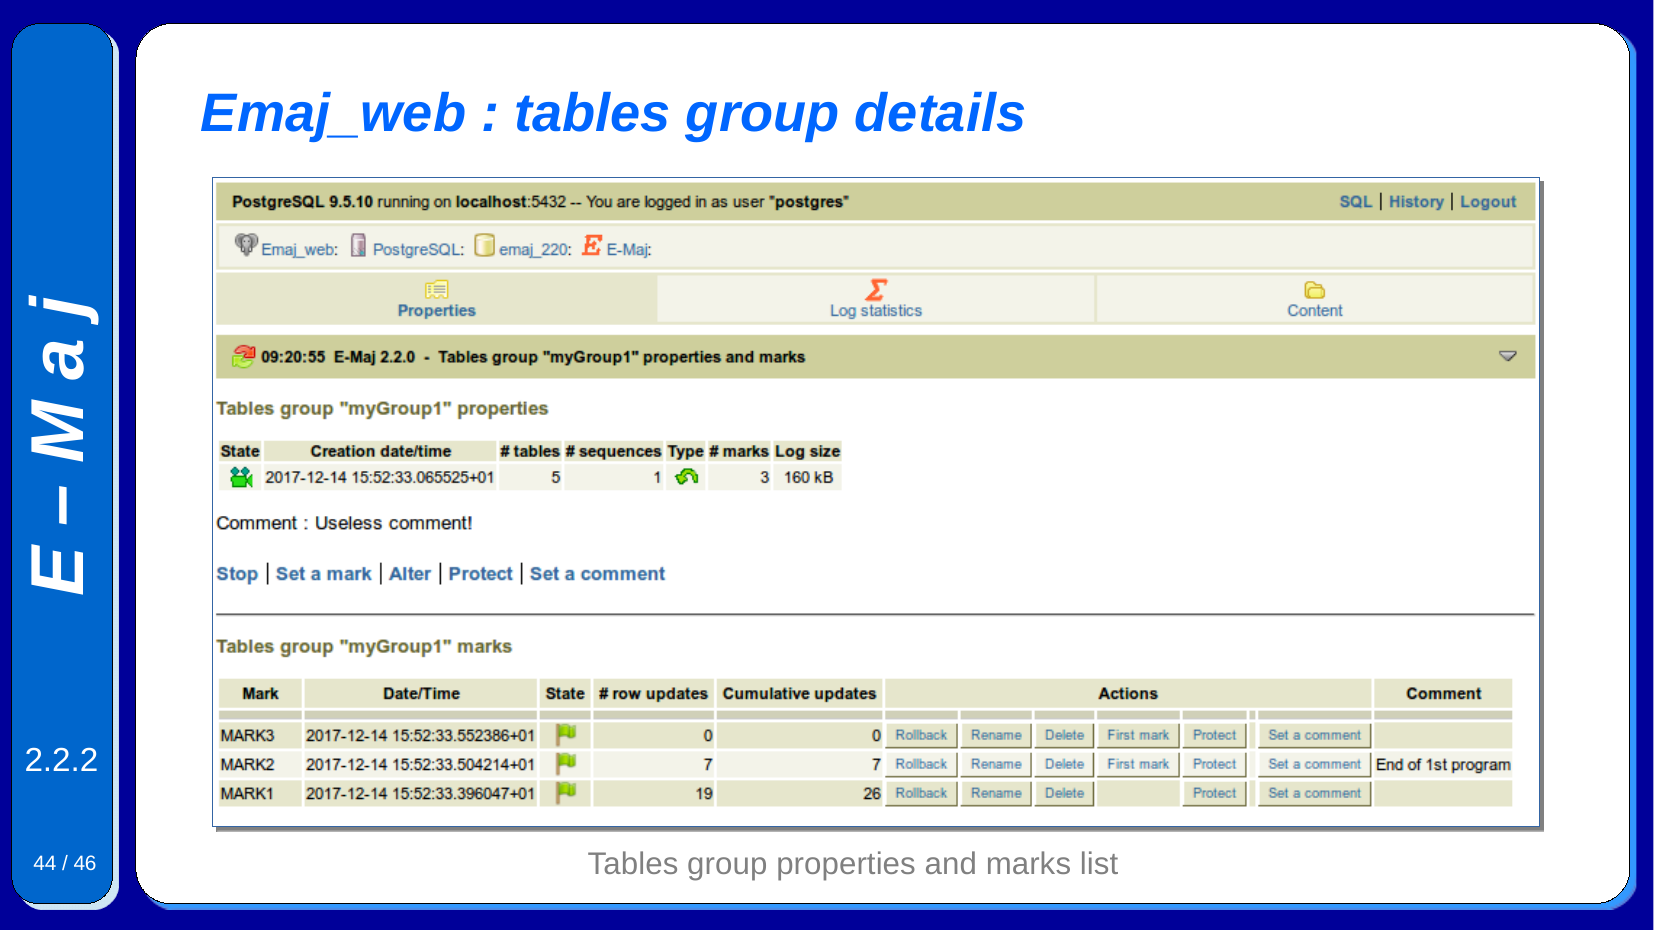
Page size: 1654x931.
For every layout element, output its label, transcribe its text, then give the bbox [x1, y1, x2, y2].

picture [212, 177, 1540, 827]
text_box Tables group properties and marks list [572, 838, 1348, 889]
title Emaj_web : tables group details [200, 34, 1575, 191]
